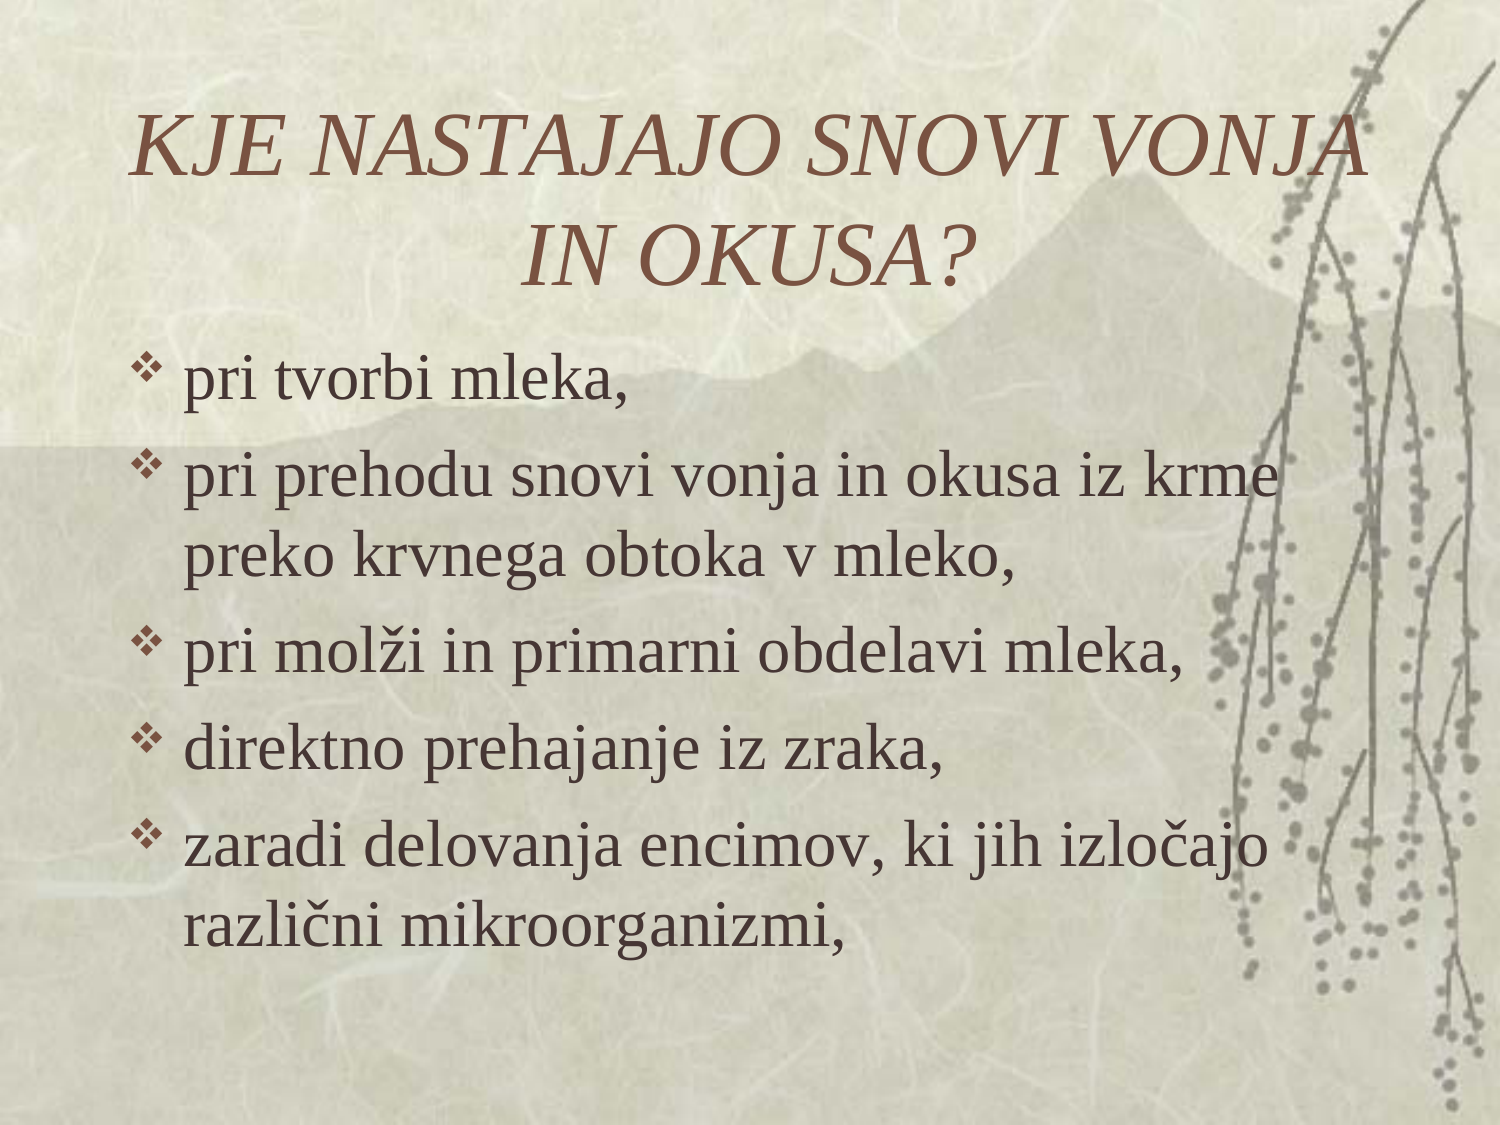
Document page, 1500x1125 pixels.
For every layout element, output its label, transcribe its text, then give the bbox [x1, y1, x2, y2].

title KJE NASTAJAJO SNOVI VONJA IN OKUSA? [112, 76, 1388, 312]
picture [0, 0, 1500, 1125]
list pri tvorbi mleka, pri prehodu snovi vonja in okusa iz krme preko krvnega obtoka v mleko, pri molži in primarni obdelavi mleka, direktno prehajanje iz zraka, zaradi delovanja encimov, ki jih izločajo različni mikroorganizmi, [112, 324, 1388, 1125]
